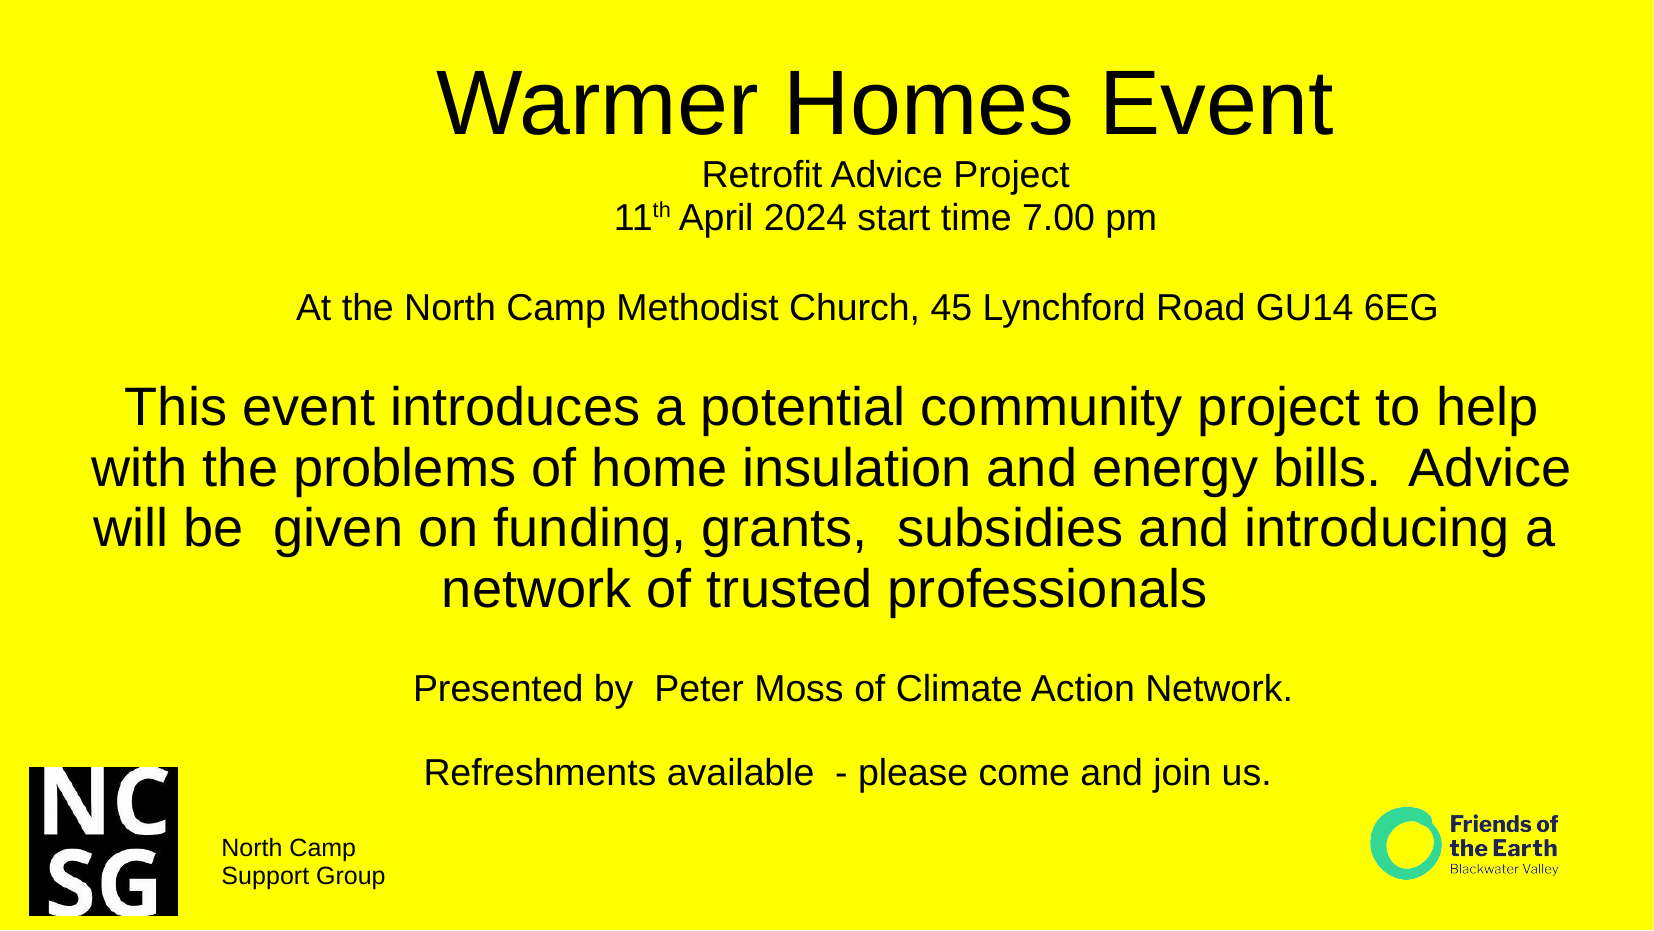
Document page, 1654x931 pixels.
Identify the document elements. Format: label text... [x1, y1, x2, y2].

subtitle This event introduces a potential community project to help with the problems of home insulation and energy bills. Advice will be given on funding, grants, subsidies and introducing a network of trusted professionals [88, 354, 1577, 641]
text_box North Camp Support Group [206, 826, 443, 898]
text_box Presented by Peter Moss of Climate Action Network. Refreshments available - please come and join us. [324, 659, 1506, 885]
picture [1358, 767, 1575, 921]
title Warmer Homes Event Retrofit Advice Project 11th April 2024 start time 7.00 pm At the North Camp Methodist Church, 45 Lynchford Road GU14 6EG [295, 51, 1477, 354]
picture [29, 767, 178, 916]
